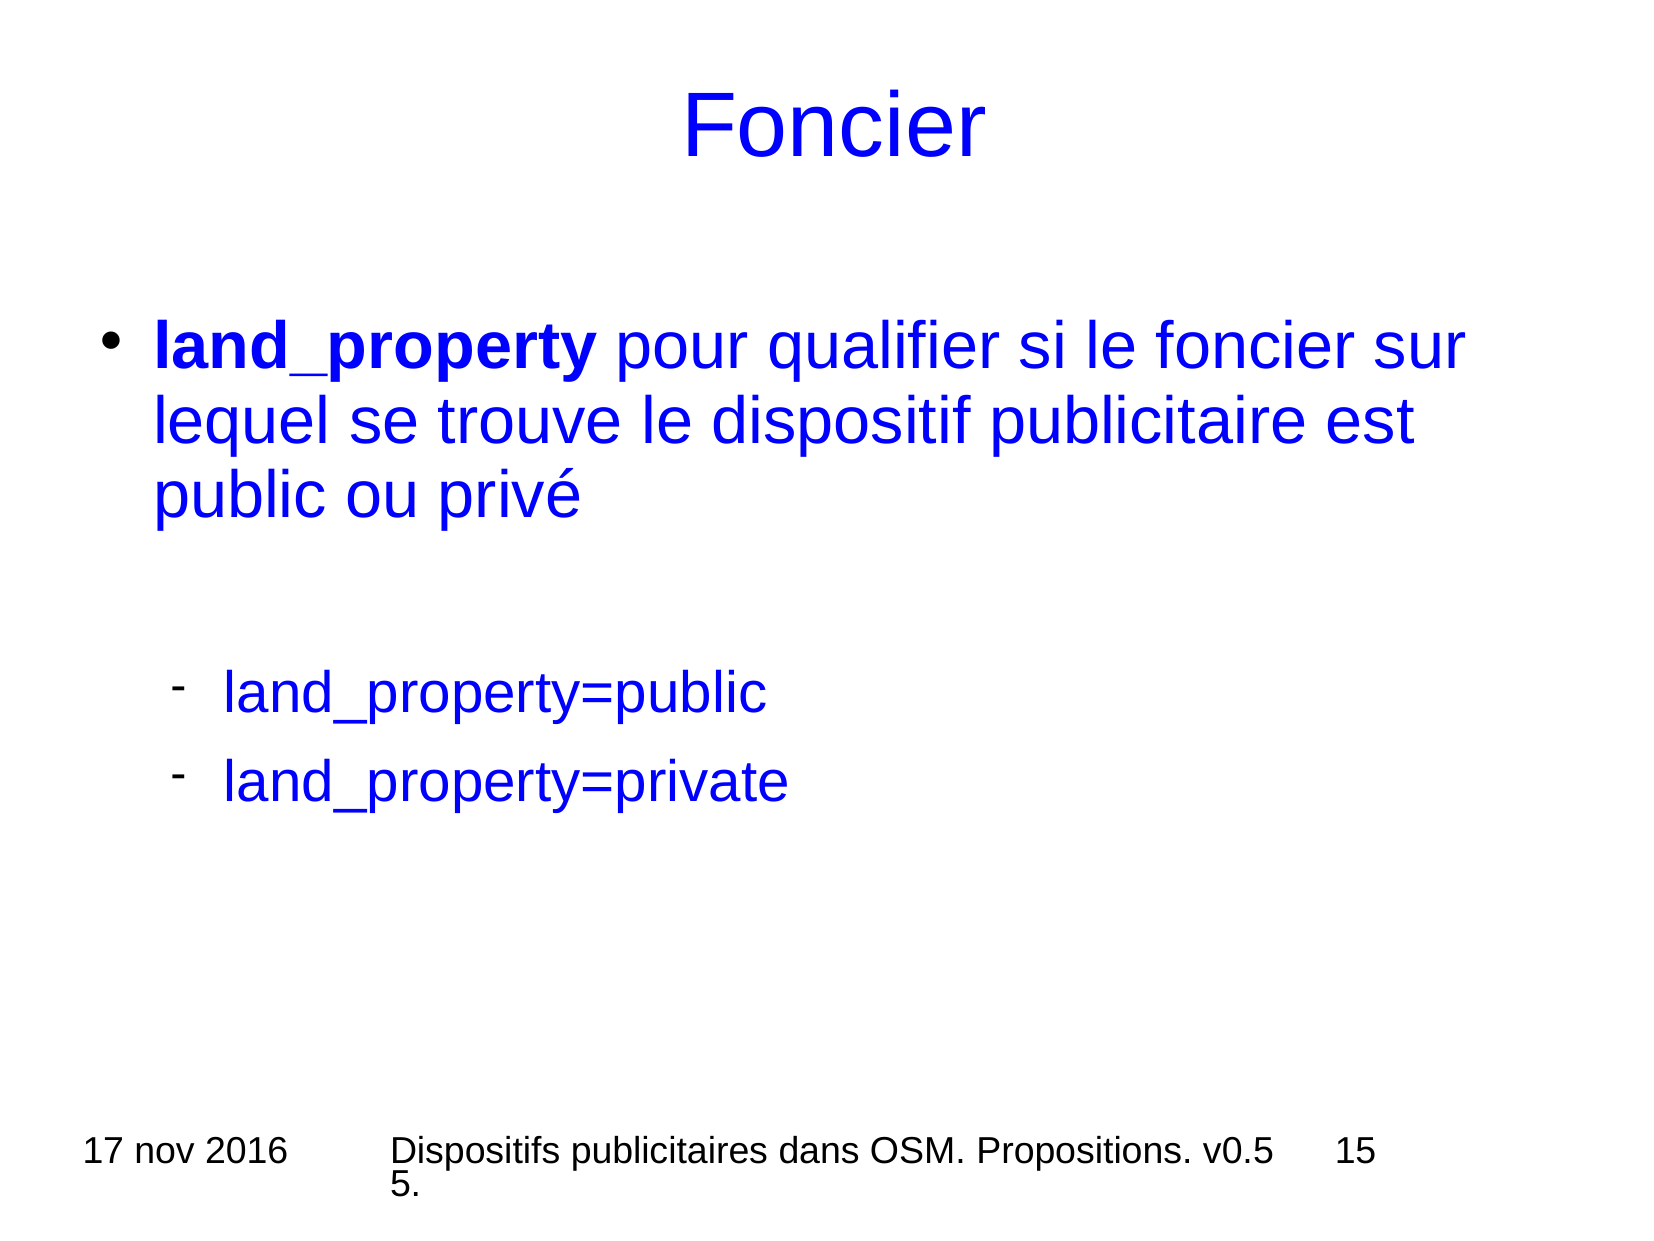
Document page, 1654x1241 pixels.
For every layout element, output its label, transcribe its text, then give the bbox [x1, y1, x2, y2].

title Foncier [90, 19, 1579, 225]
list land_property pour qualifier si le foncier sur lequel se trouve le dispositif publicitaire est public ou privé land_property=public land_property=private [82, 195, 1571, 1096]
